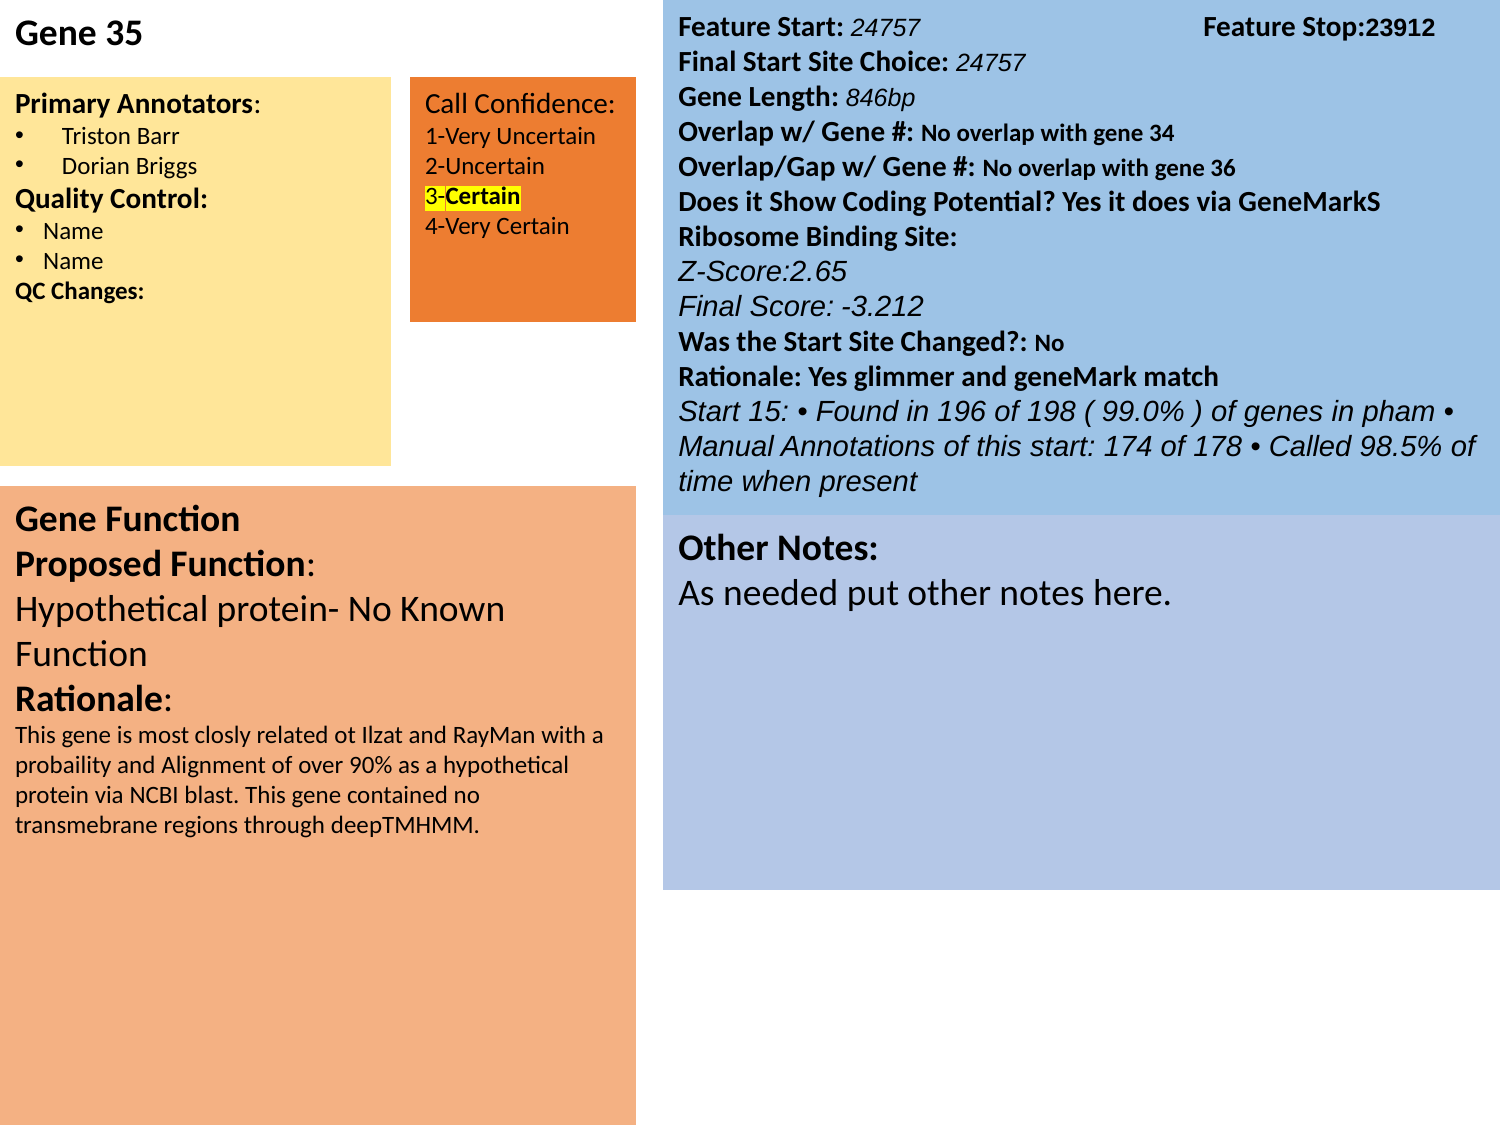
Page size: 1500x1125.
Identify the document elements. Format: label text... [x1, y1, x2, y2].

text_box Call Confidence: 1-Very Uncertain 2-Uncertain 3-Certain 4-Very Certain [410, 77, 636, 322]
text_box Other Notes: As needed put other notes here. [663, 515, 1500, 890]
text_box Gene 35 [0, 0, 160, 61]
text_box Gene Function Proposed Function: Hypothetical protein- No Known Function Rationale: This gene is most closly related ot Ilzat and RayMan with a probaility and Alignment of over 90% as a hypothetical protein via NCBI blast. This gene contained no transmebrane regions through deepTMHMM. [0, 486, 636, 1125]
text_box Primary Annotators: Triston Barr Dorian Briggs Quality Control: Name Name QC Changes: [0, 77, 391, 466]
text_box Feature Start: 24757 Feature Stop:23912 Final Start Site Choice: 24757 Gene Length: 846bp Overlap w/ Gene #: No overlap with gene 34 Overlap/Gap w/ Gene #: No overlap with gene 36 Does it Show Coding Potential? Yes it does via GeneMarkS Ribosome Binding Site: Z-Score:2.65 Final Score: -3.212 Was the Start Site Changed?: No Rationale: Yes glimmer and geneMark match Start 15: • Found in 196 of 198 ( 99.0% ) of genes in pham • Manual Annotations of this start: 174 of 178 • Called 98.5% of time when present [663, 0, 1500, 515]
